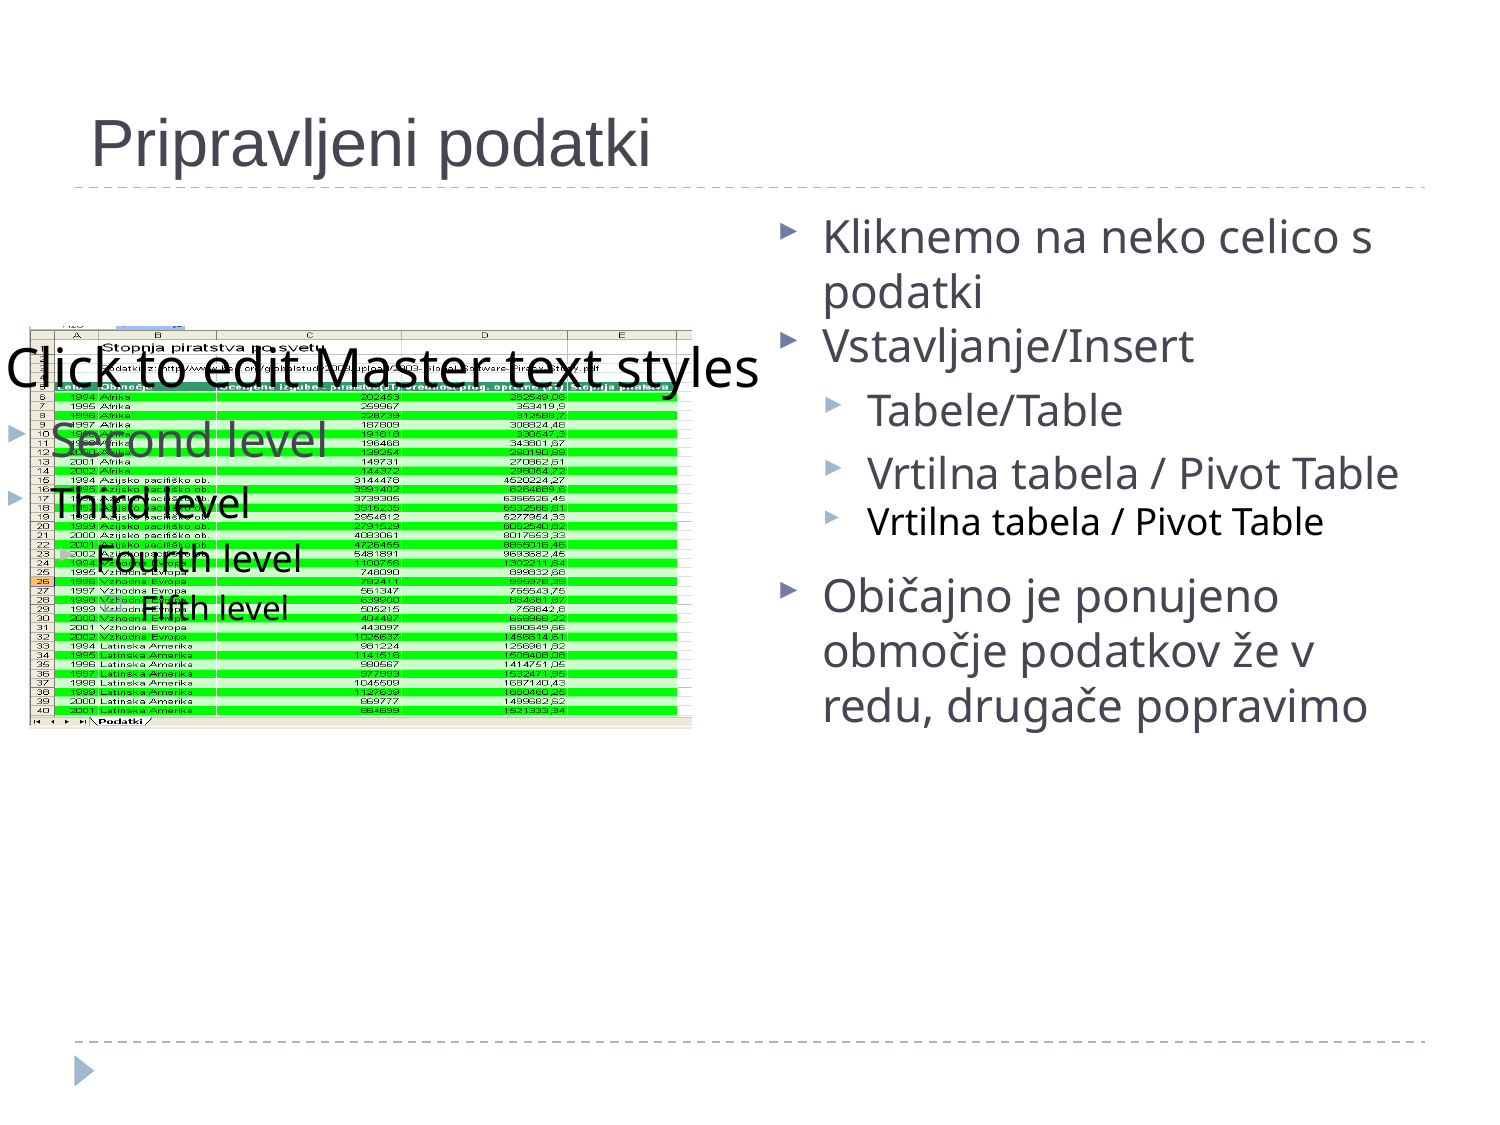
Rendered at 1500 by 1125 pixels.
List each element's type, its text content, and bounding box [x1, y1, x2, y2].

picture [29, 326, 692, 729]
title Pripravljeni podatki [75, 24, 1425, 188]
list Kliknemo na neko celico s podatki Vstavljanje/Insert Tabele/Table Vrtilna tabela / Pivot Table Vrtilna tabela / Pivot Table Običajno je ponujeno območje podatkov že v redu, drugače popravimo [762, 200, 1425, 1006]
